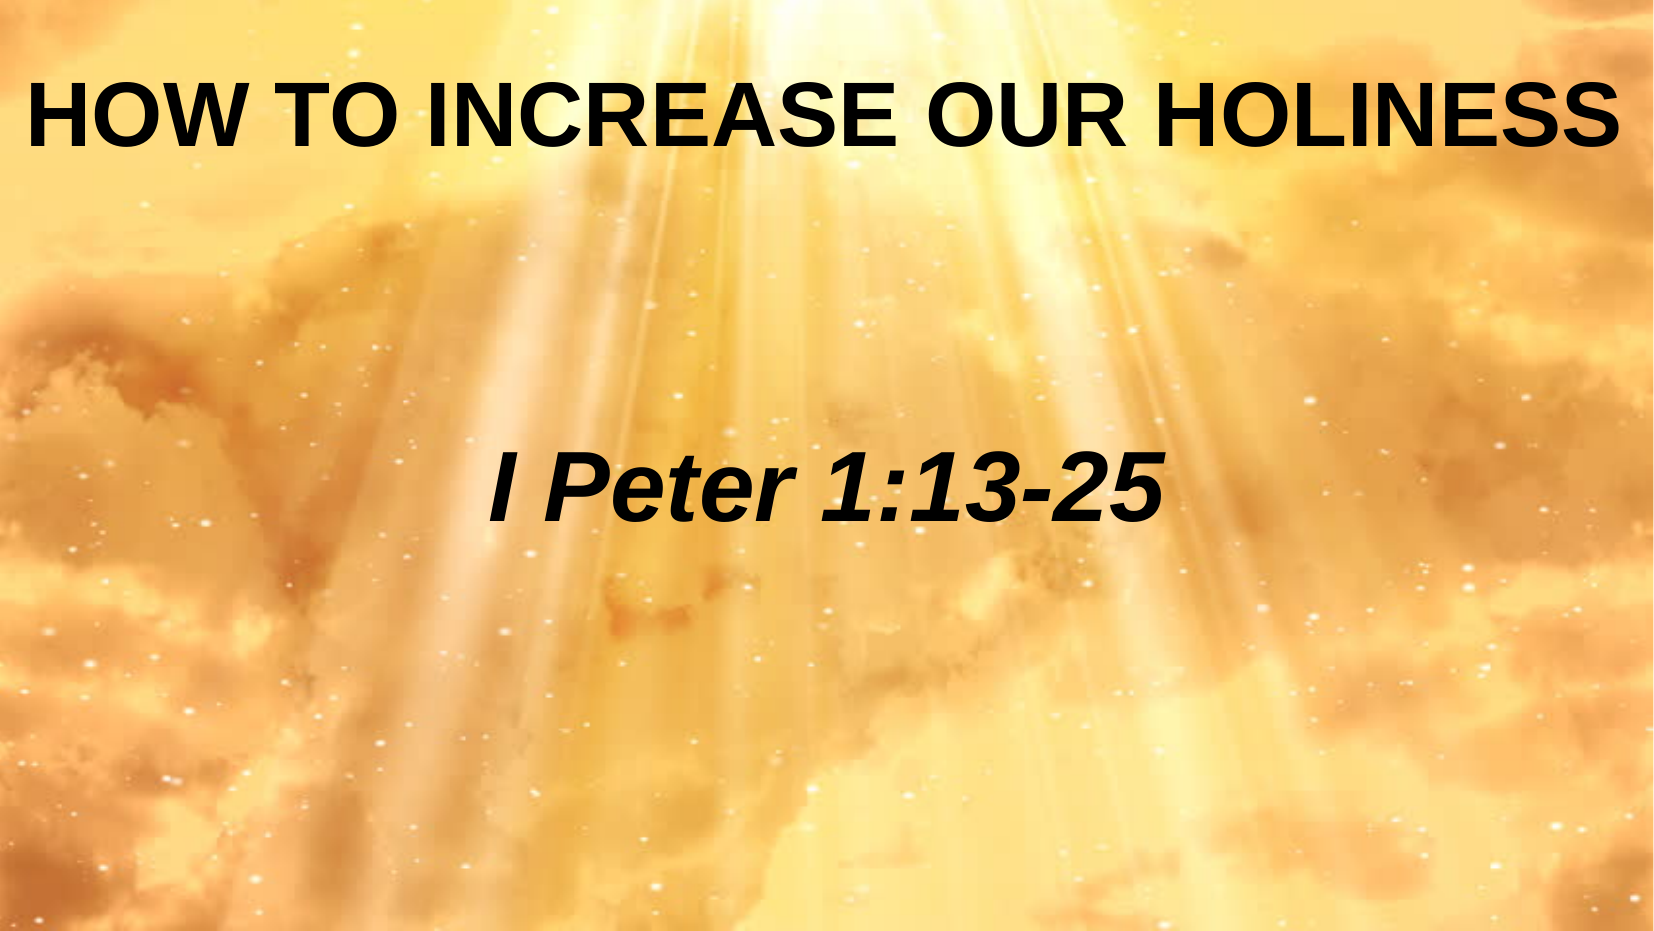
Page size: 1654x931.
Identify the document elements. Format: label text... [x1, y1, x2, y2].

subtitle I Peter 1:13-25 [82, 217, 1571, 758]
picture [0, 0, 1654, 931]
title HOW TO INCREASE OUR HOLINESS [0, 12, 1651, 218]
